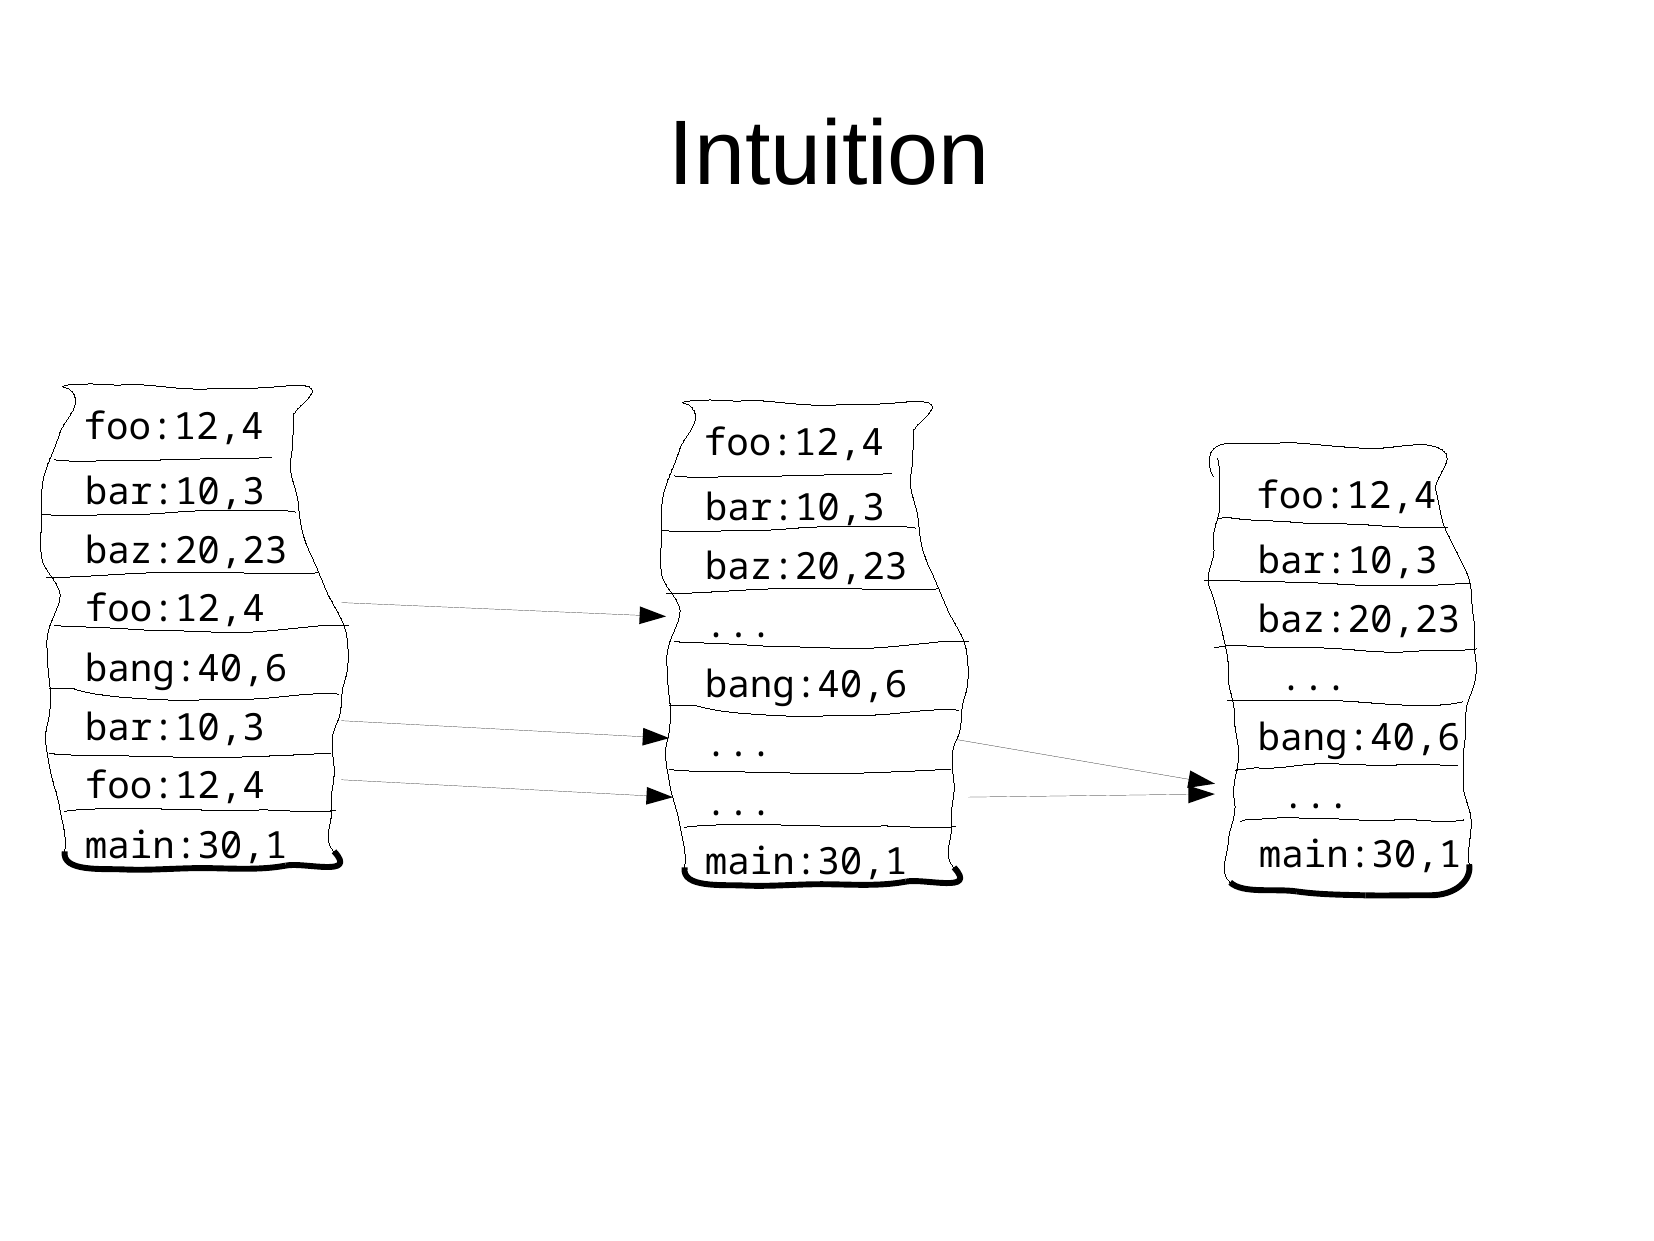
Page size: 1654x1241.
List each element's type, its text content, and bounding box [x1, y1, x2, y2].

text_box bang:40,6 [70, 634, 303, 692]
text_box foo:12,4 [70, 574, 280, 634]
text_box ... [690, 708, 939, 768]
text_box main:30,1 [1244, 820, 1477, 879]
text_box foo:12,4 [69, 391, 279, 451]
text_box baz:20,23 [690, 532, 923, 591]
text_box foo:12,4 [1241, 460, 1452, 520]
text_box bar:10,3 [1242, 525, 1453, 584]
text_box ... [690, 767, 910, 827]
text_box baz:20,23 [1242, 584, 1475, 644]
text_box bang:40,6 [690, 650, 923, 708]
text_box bang:40,6 [1242, 702, 1475, 762]
text_box bar:10,3 [70, 692, 319, 751]
text_box baz:20,23 [70, 516, 303, 574]
title Intuition [88, 56, 1571, 250]
text_box main:30,1 [70, 810, 303, 866]
text_box main:30,1 [690, 826, 923, 882]
text_box ... [690, 590, 788, 650]
text_box ... [1267, 761, 1455, 820]
text_box bar:10,3 [690, 473, 900, 532]
text_box foo:12,4 [688, 408, 899, 467]
text_box ... [1264, 643, 1419, 703]
text_box foo:12,4 [70, 751, 290, 811]
text_box bar:10,3 [70, 457, 280, 516]
